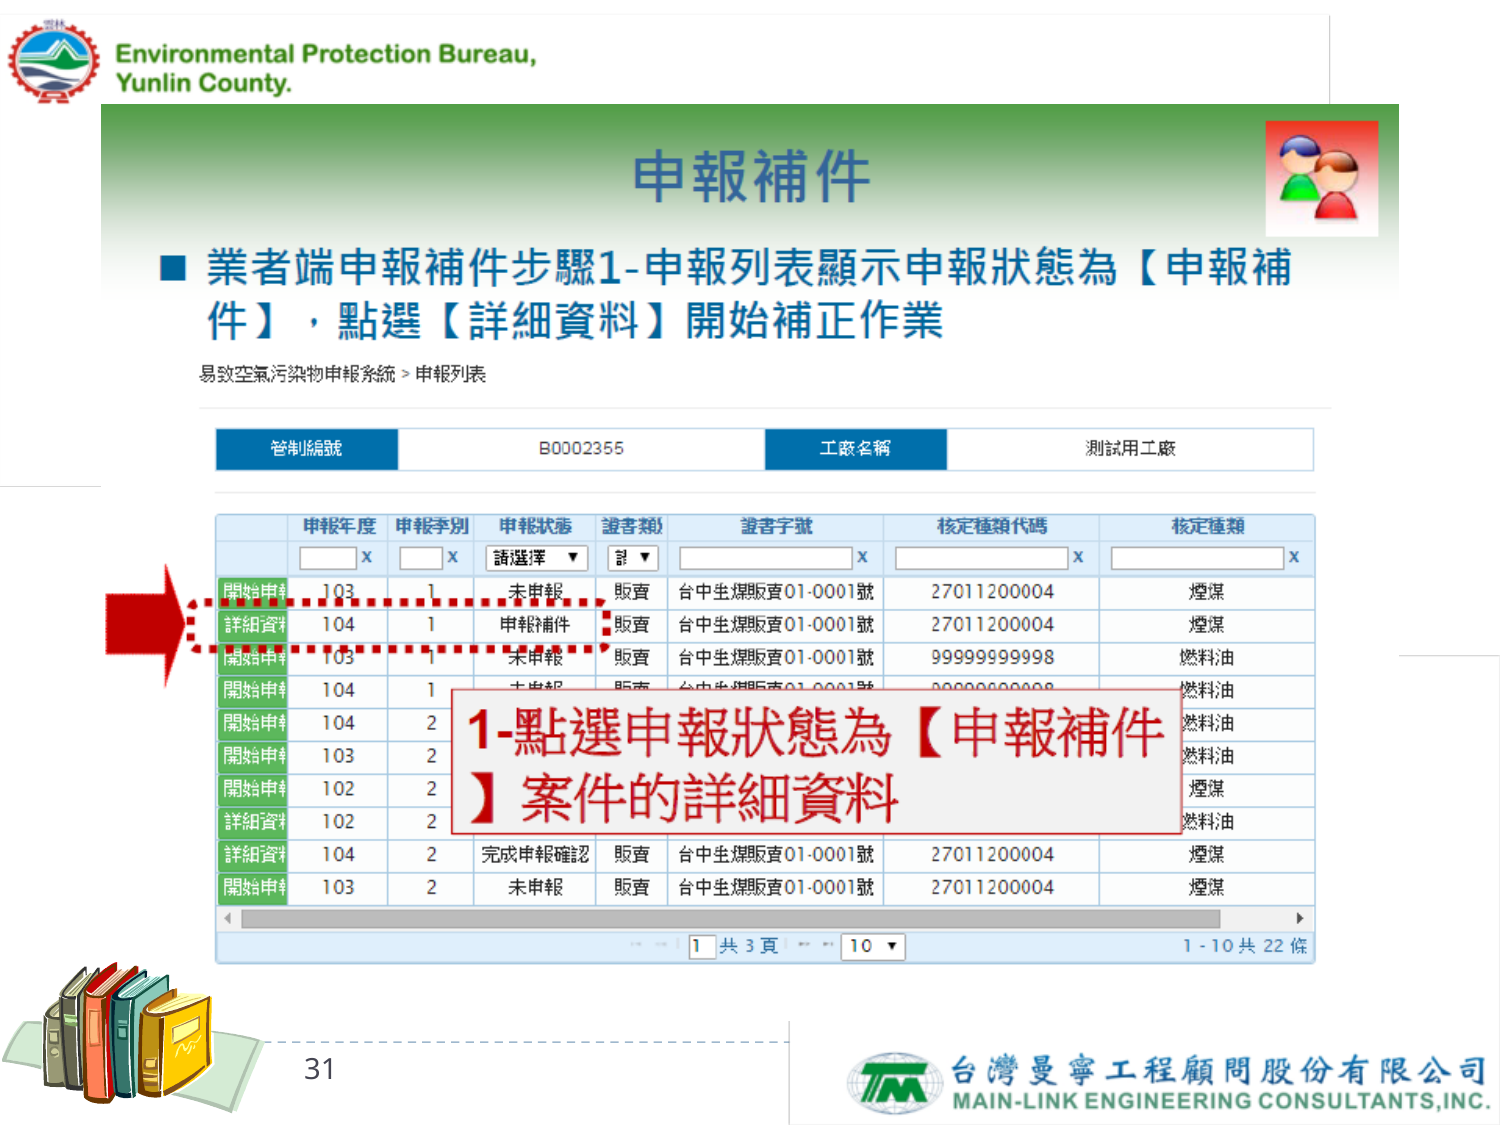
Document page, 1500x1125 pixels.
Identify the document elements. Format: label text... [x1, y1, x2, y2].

slide_number <編號> [289, 1042, 426, 1103]
picture [0, 0, 1500, 1125]
